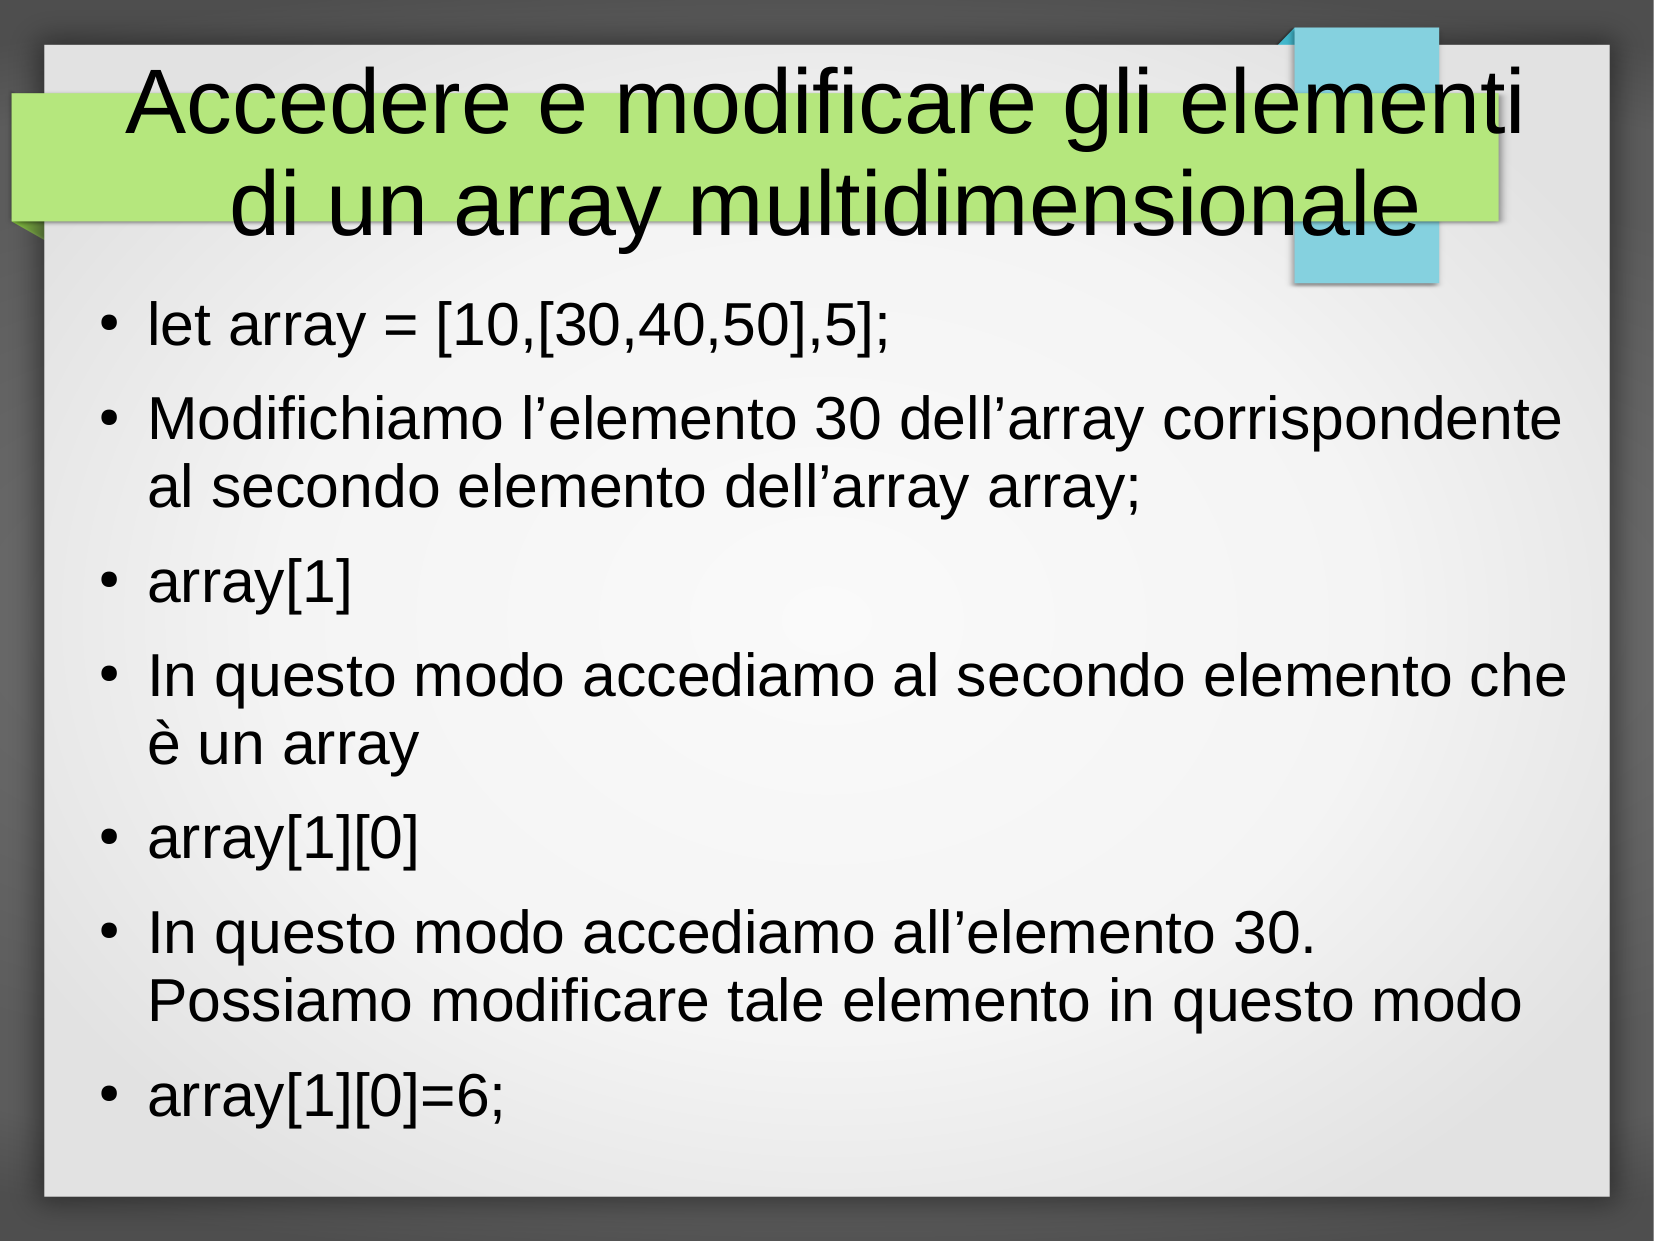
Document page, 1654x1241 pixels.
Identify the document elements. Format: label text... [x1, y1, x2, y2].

list let array = [10,[30,40,50],5]; Modifichiamo l’elemento 30 dell’array corrispondente al secondo elemento dell’array array; array[1] In questo modo accediamo al secondo elemento che è un array array[1][0] In questo modo accediamo all’elemento 30. Possiamo modificare tale elemento in questo modo array[1][0]=6; [82, 290, 1571, 1158]
picture [0, 0, 1654, 1241]
title Accedere e modificare gli elementi di un array multidimensionale [82, 49, 1571, 257]
